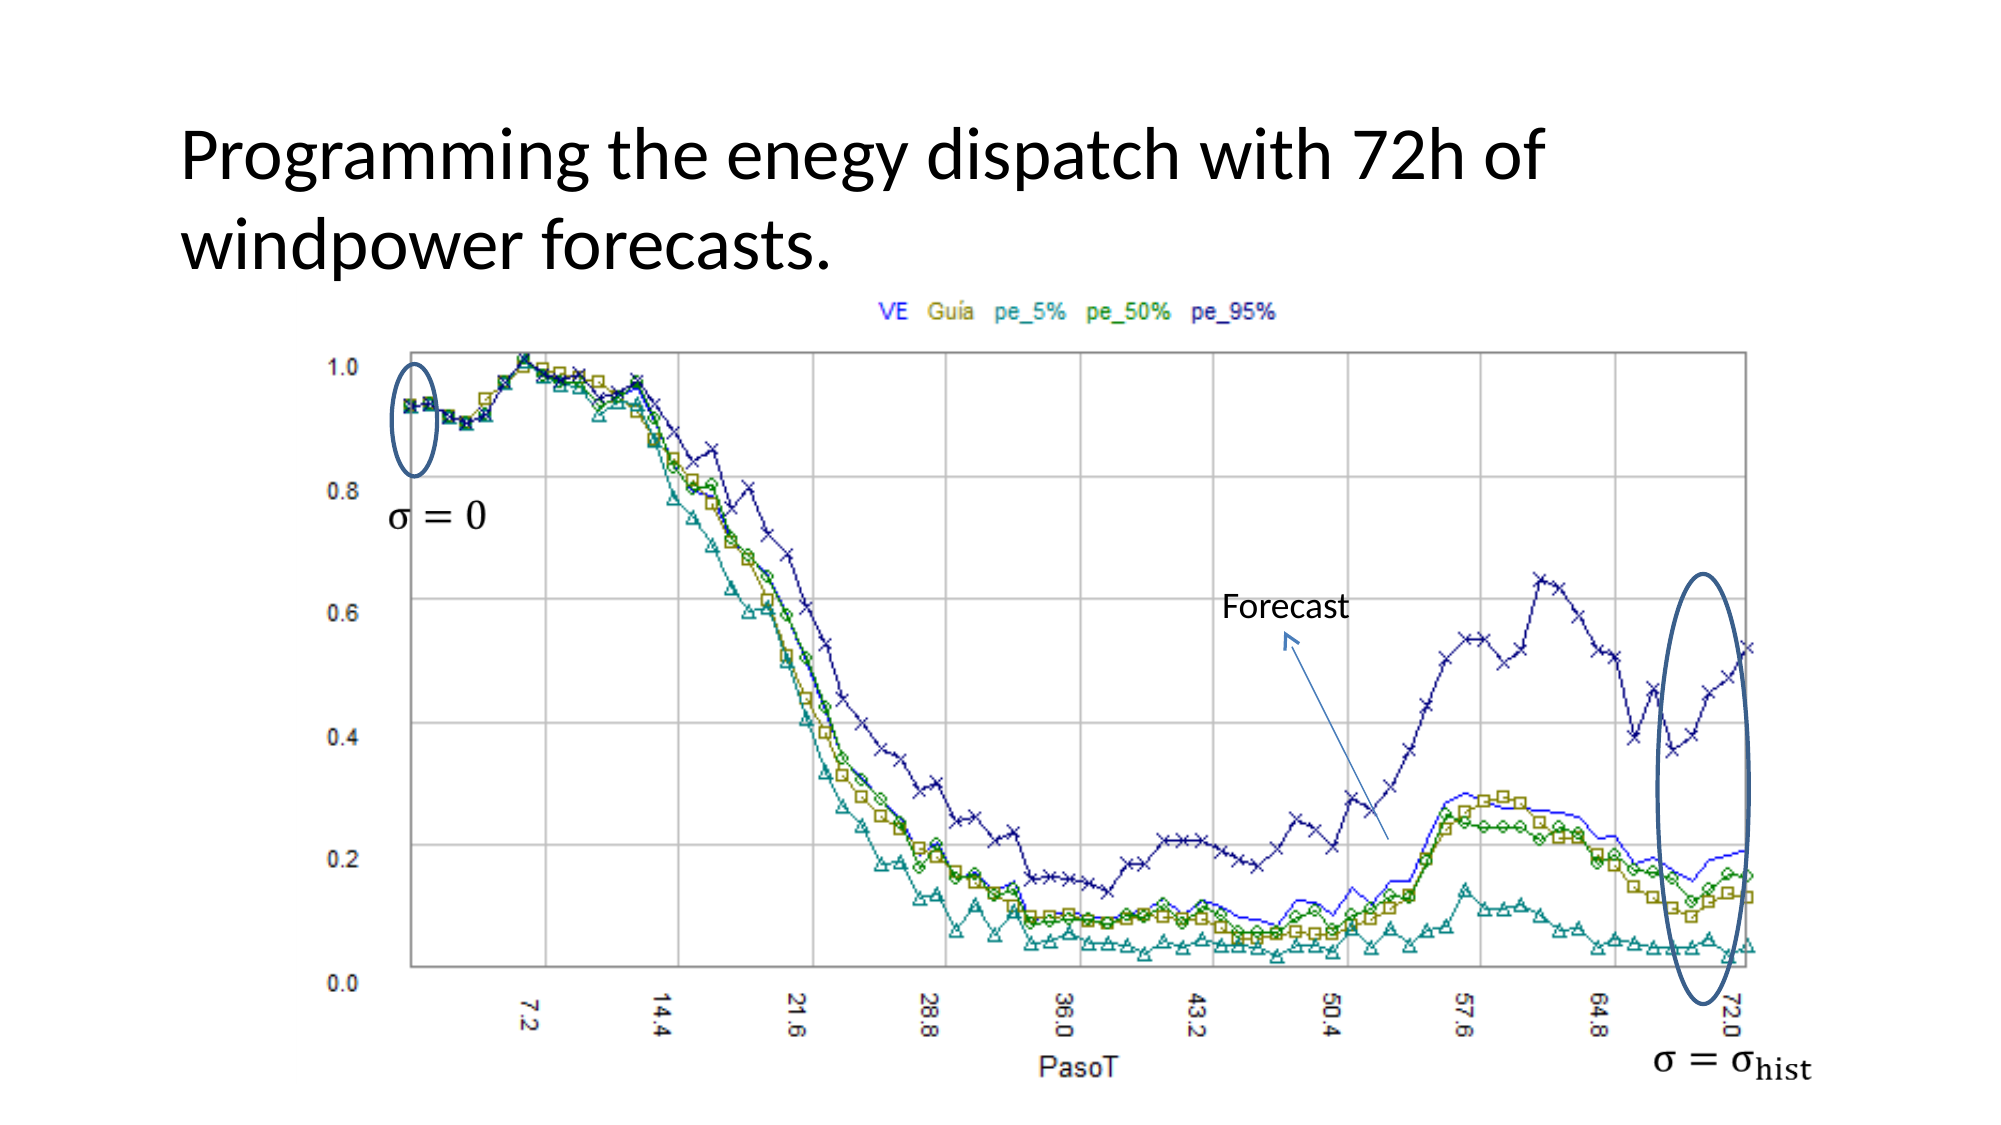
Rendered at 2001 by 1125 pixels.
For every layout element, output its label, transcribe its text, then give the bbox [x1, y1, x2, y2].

text_box [1630, 1024, 1834, 1092]
picture [295, 284, 1863, 1084]
title Programming the enegy dispatch with 72h of windpower forecasts. [165, 106, 1902, 284]
text_box Forecast [1207, 573, 1366, 634]
text_box [365, 481, 510, 549]
